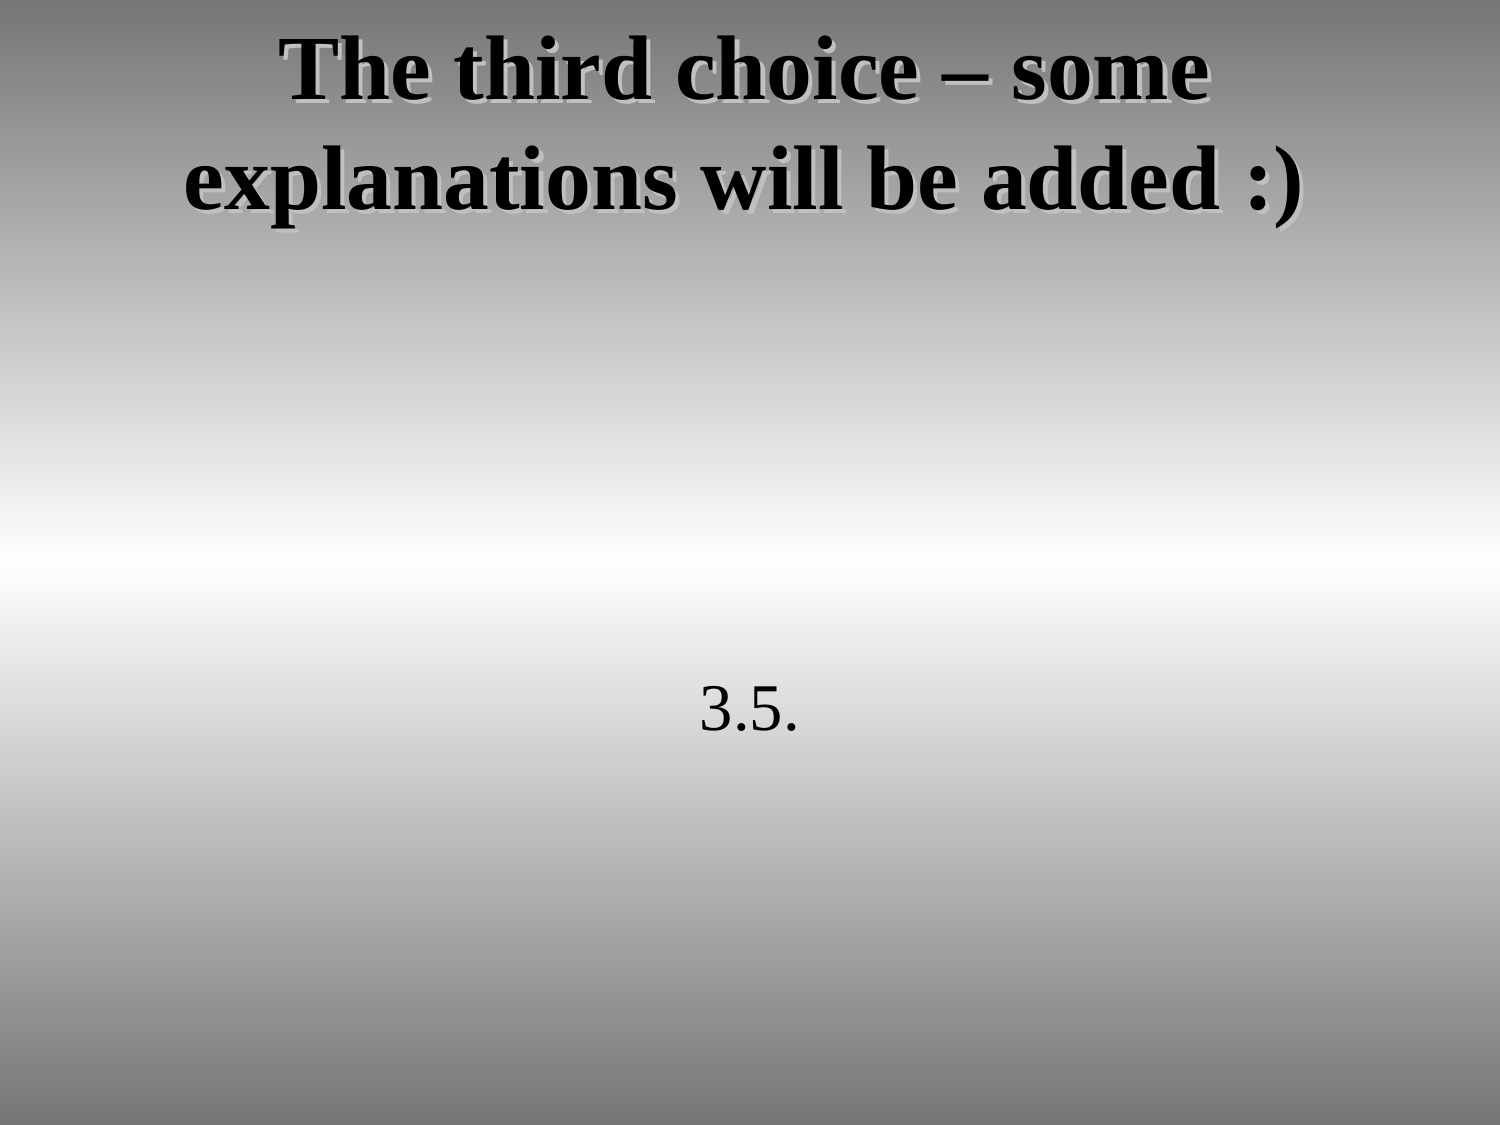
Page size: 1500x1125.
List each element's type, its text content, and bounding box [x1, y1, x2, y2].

title The third choice – some explanations will be added :) [99, 0, 1375, 251]
subtitle 3.5. [112, 332, 1388, 1076]
